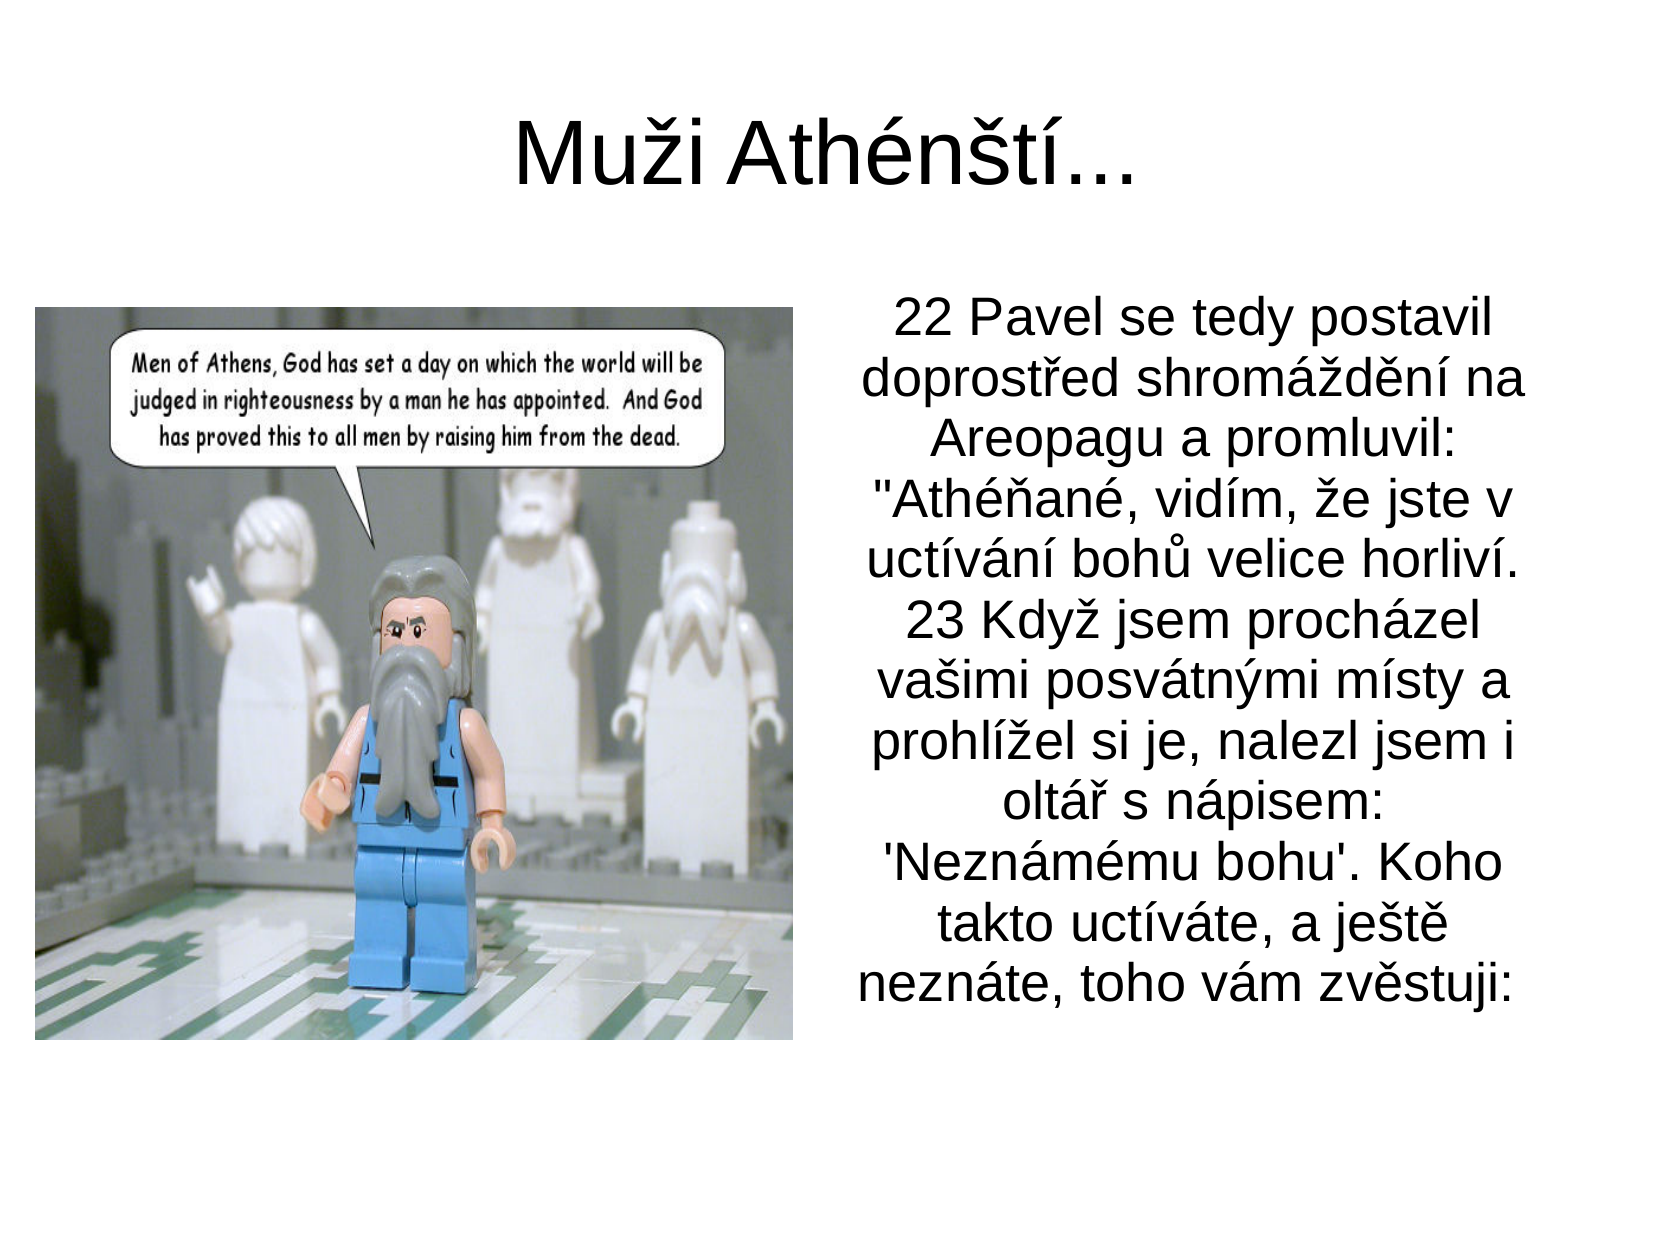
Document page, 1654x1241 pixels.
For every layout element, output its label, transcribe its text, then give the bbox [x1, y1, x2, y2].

picture [35, 307, 793, 1040]
subtitle 22 Pavel se tedy postavil doprostřed shromáždění na Areopagu a promluvil: "Athéňané, vidím, že jste v uctívání bohů velice horliví. 23 Když jsem procházel vašimi posvátnými místy a prohlížel si je, nalezl jsem i oltář s nápisem: 'Neznámému bohu'. Koho takto uctíváte, a ještě neznáte, toho vám zvěstuji: [850, 286, 1538, 1014]
title Muži Athénští... [82, 49, 1571, 257]
